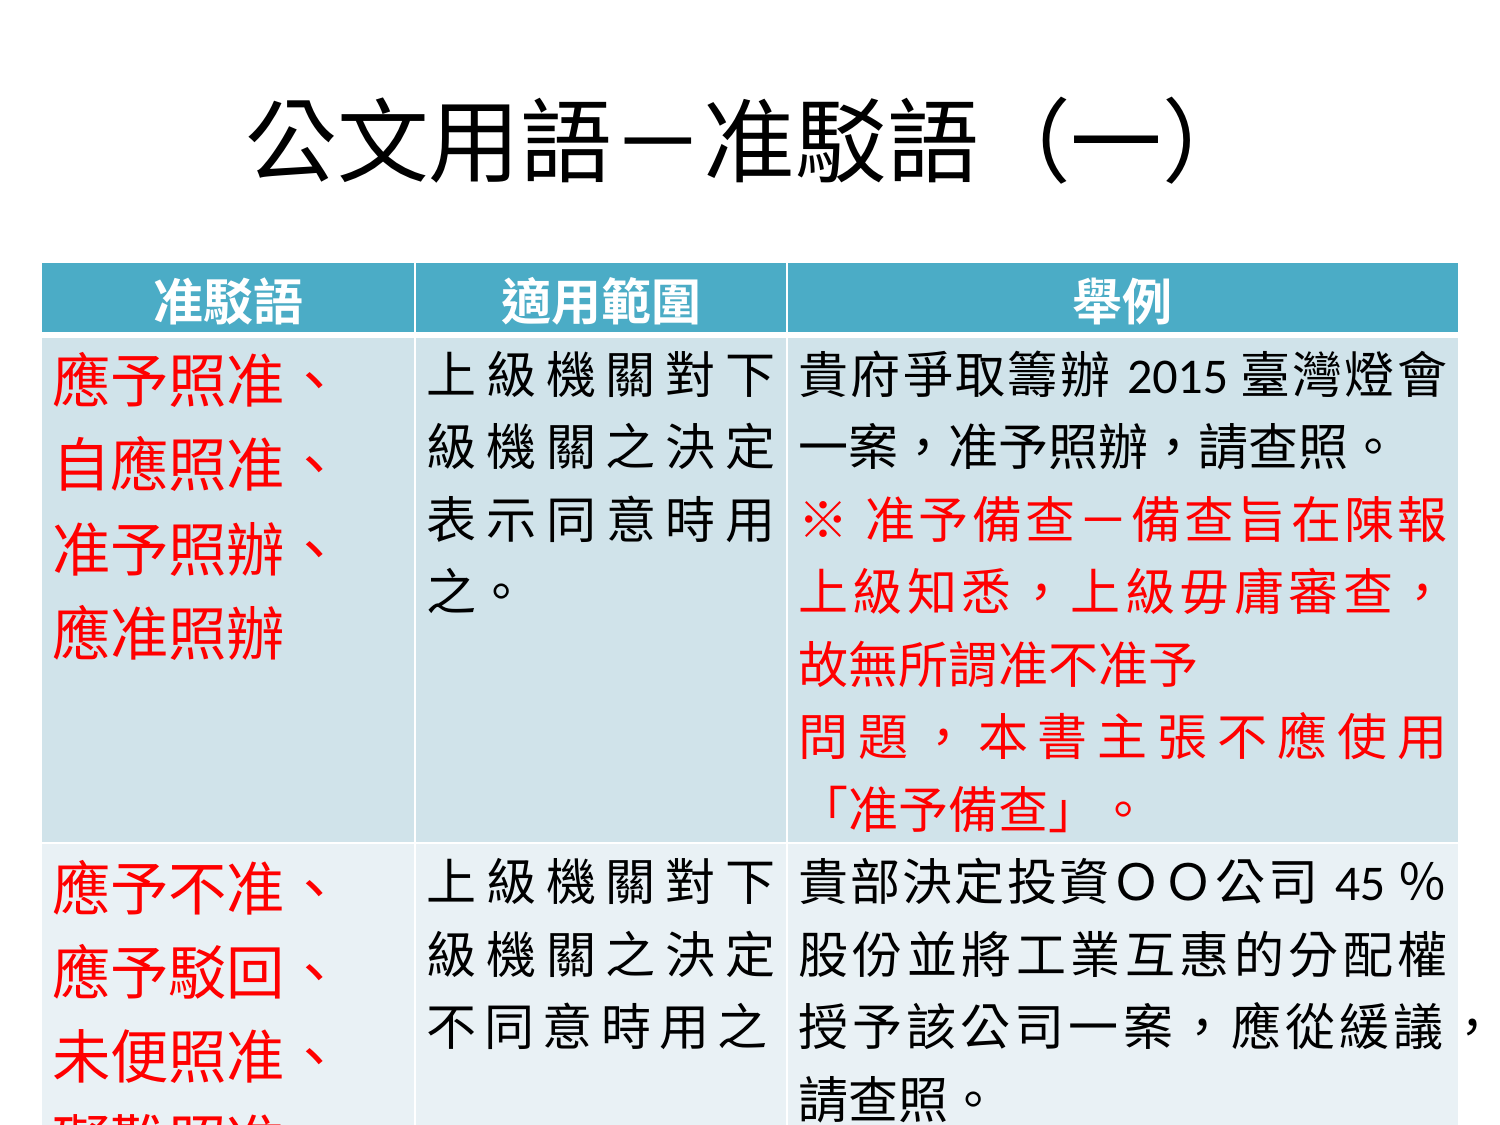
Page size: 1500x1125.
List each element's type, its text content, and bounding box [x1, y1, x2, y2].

table_header 適用範圍 [416, 263, 786, 332]
table_cell 貴府爭取籌辦2015臺灣燈會一案，准予照辦，請查照。 ※准予備查－備查旨在陳報上級知悉，上級毋庸審查，故無所謂准不准予 問題，本書主張不應使用「准予備查」。 [788, 338, 1458, 842]
table_cell 應予不准、 應予駁回、 未便照准、 礙難照准 應從緩議 [42, 844, 414, 1125]
table_cell 應予照准、 自應照准、 准予照辦、 應准照辦 [42, 338, 414, 842]
table_cell 上級機關對下級機關之決定表示同意時用之。 [416, 338, 786, 842]
table_header 准駁語 [42, 263, 414, 332]
table_cell 上級機關對下級機關之決定不同意時用之。 [416, 844, 786, 1125]
title 公文用語－准駁語（一） [75, 45, 1425, 233]
table_cell 貴部決定投資ＯＯ公司45％股份並將工業互惠的分配權授予該公司一案，應從緩議，請查照。 [788, 844, 1458, 1125]
table_header 舉例 [788, 263, 1458, 332]
